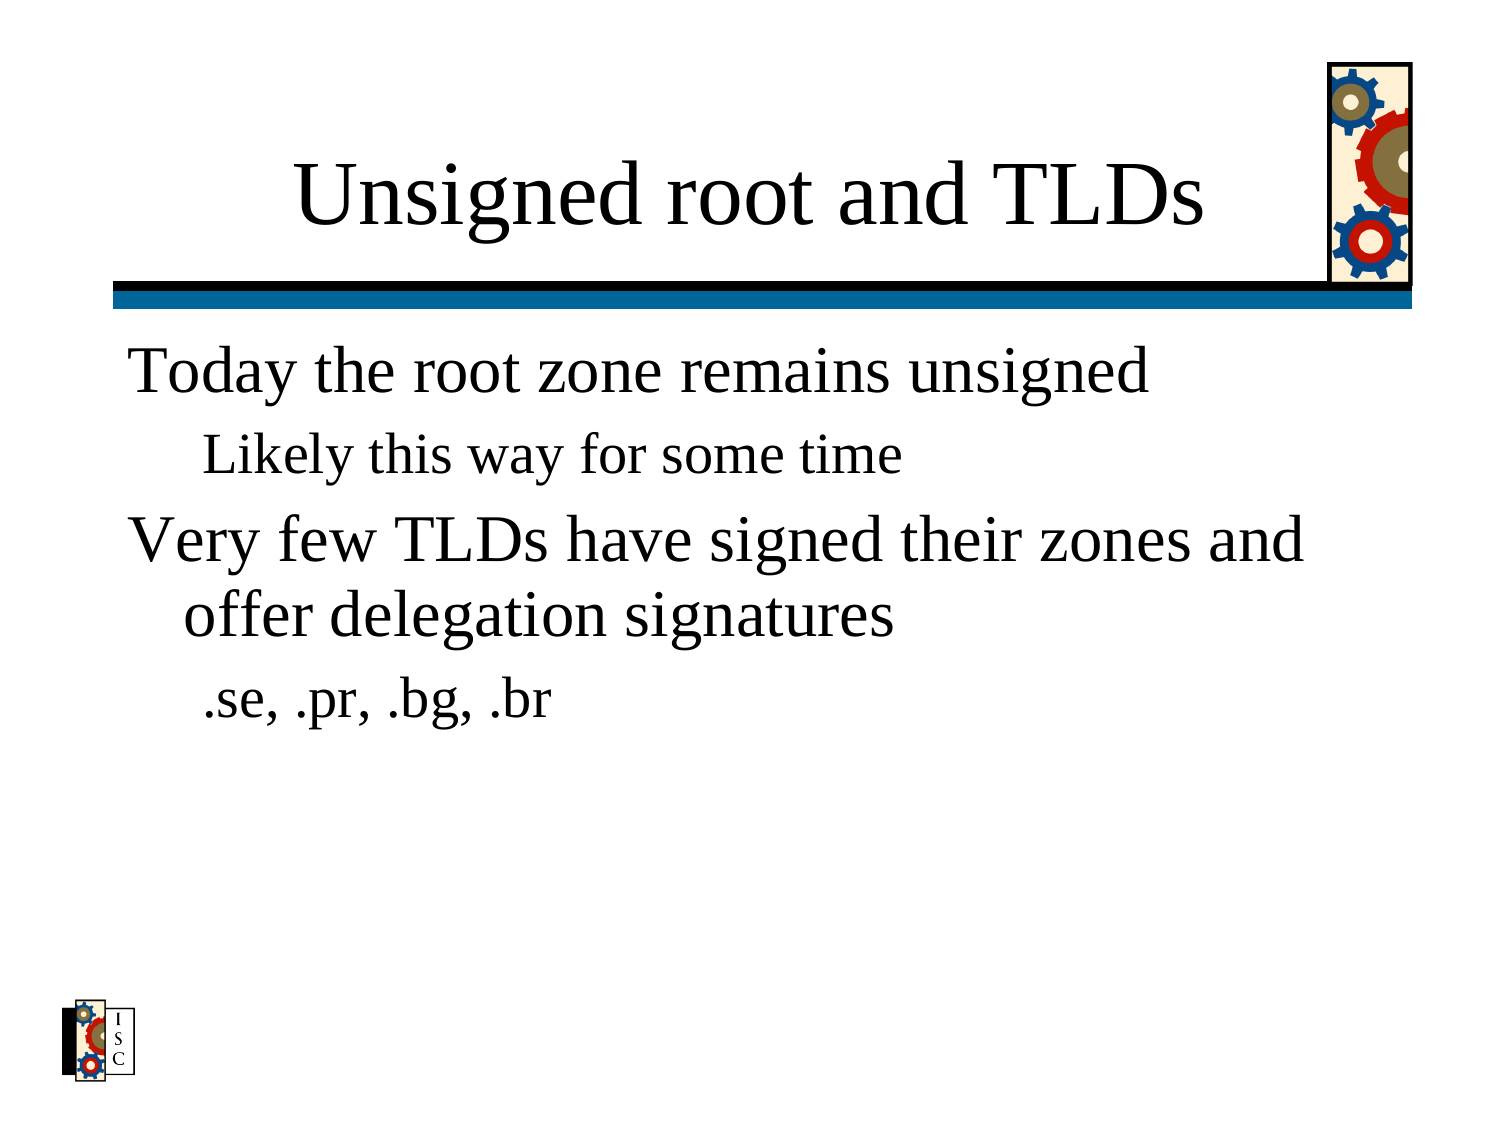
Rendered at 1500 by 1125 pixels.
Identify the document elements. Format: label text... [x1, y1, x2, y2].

picture [1327, 62, 1413, 286]
title Unsigned root and TLDs [112, 99, 1327, 281]
picture [62, 999, 135, 1082]
list Today the root zone remains unsigned Likely this way for some time Very few TLDs have signed their zones and offer delegation signatures .se, .pr, .bg, .br [112, 324, 1388, 1001]
